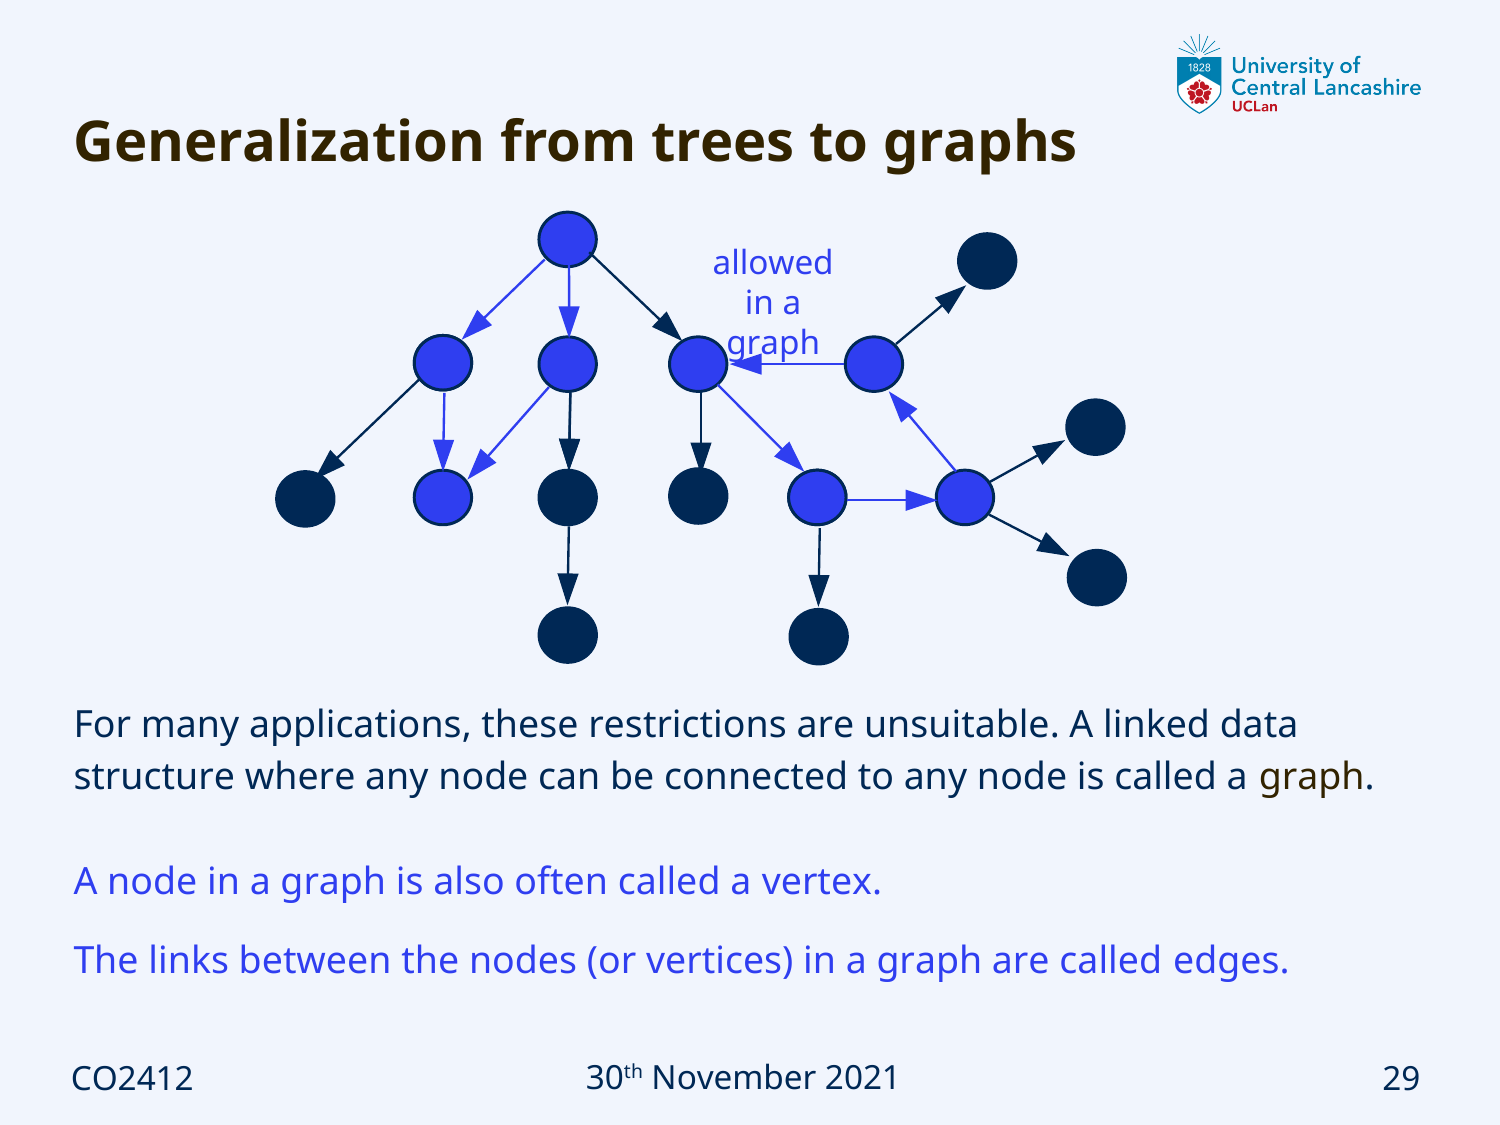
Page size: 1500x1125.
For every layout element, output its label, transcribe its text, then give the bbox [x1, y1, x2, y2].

text_box [414, 470, 472, 525]
text_box [538, 470, 597, 525]
picture [1177, 34, 1421, 54]
text_box [669, 336, 727, 392]
text_box [1068, 550, 1126, 605]
text_box For many applications, these restrictions are unsuitable. A linked data structure where any node can be connected to any node is called a graph. A node in a graph is also often called a vertex. The links between the nodes (or vertices) in a graph are called edges. [58, 684, 1431, 989]
text_box [276, 471, 335, 527]
text_box [936, 470, 994, 525]
text_box [539, 607, 597, 663]
text_box [1066, 399, 1125, 455]
text_box [788, 470, 847, 525]
text_box [538, 212, 597, 267]
text_box [669, 468, 727, 524]
text_box [538, 336, 597, 392]
text_box [958, 233, 1016, 289]
text_box [789, 609, 848, 664]
text_box [845, 336, 903, 392]
text_box [414, 335, 472, 390]
title Generalization from trees to graphs [58, 54, 1500, 224]
text_box allowed in a graph [679, 234, 868, 329]
